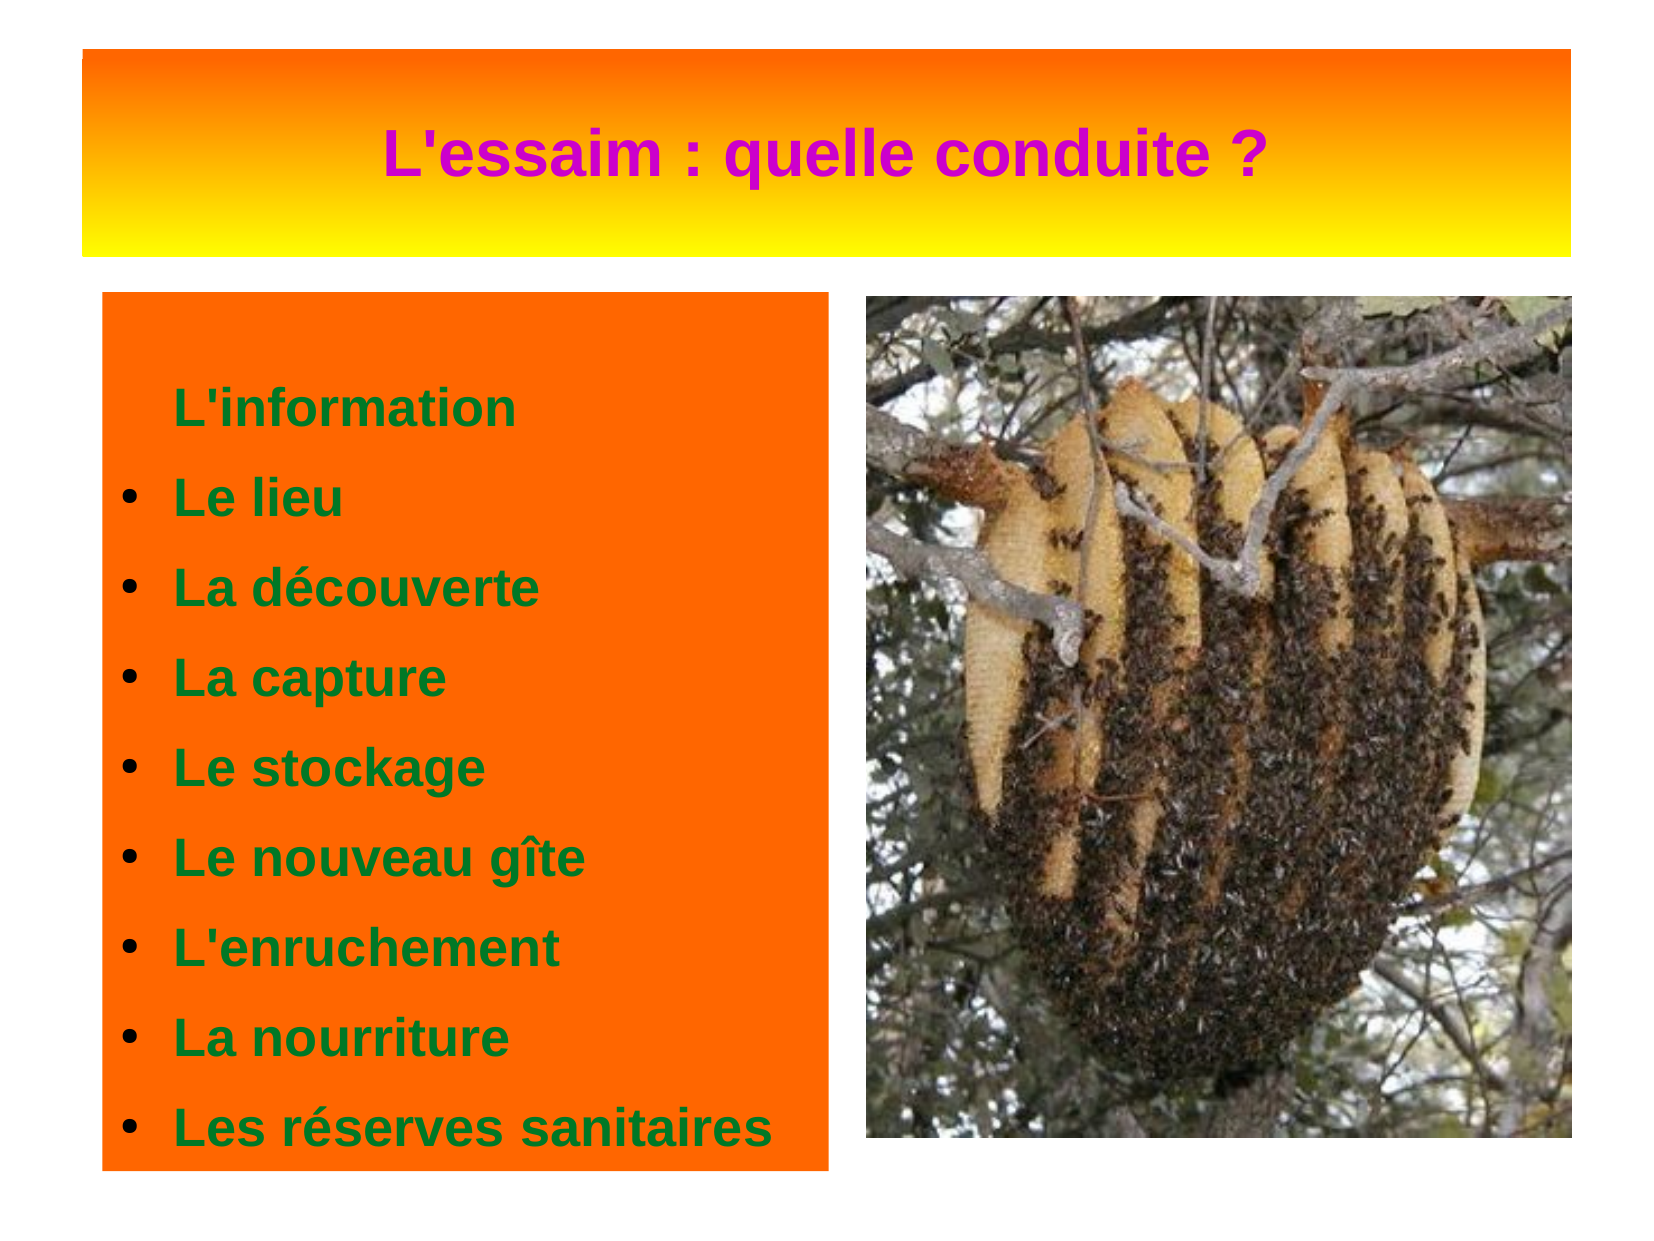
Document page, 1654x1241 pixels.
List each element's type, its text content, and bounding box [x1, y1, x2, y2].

picture [866, 296, 1572, 1138]
list L'information Le lieu La découverte La capture Le stockage Le nouveau gîte L'enruchement La nourriture Les réserves sanitaires [102, 292, 829, 1172]
title L'essaim : quelle conduite ? [82, 49, 1571, 257]
